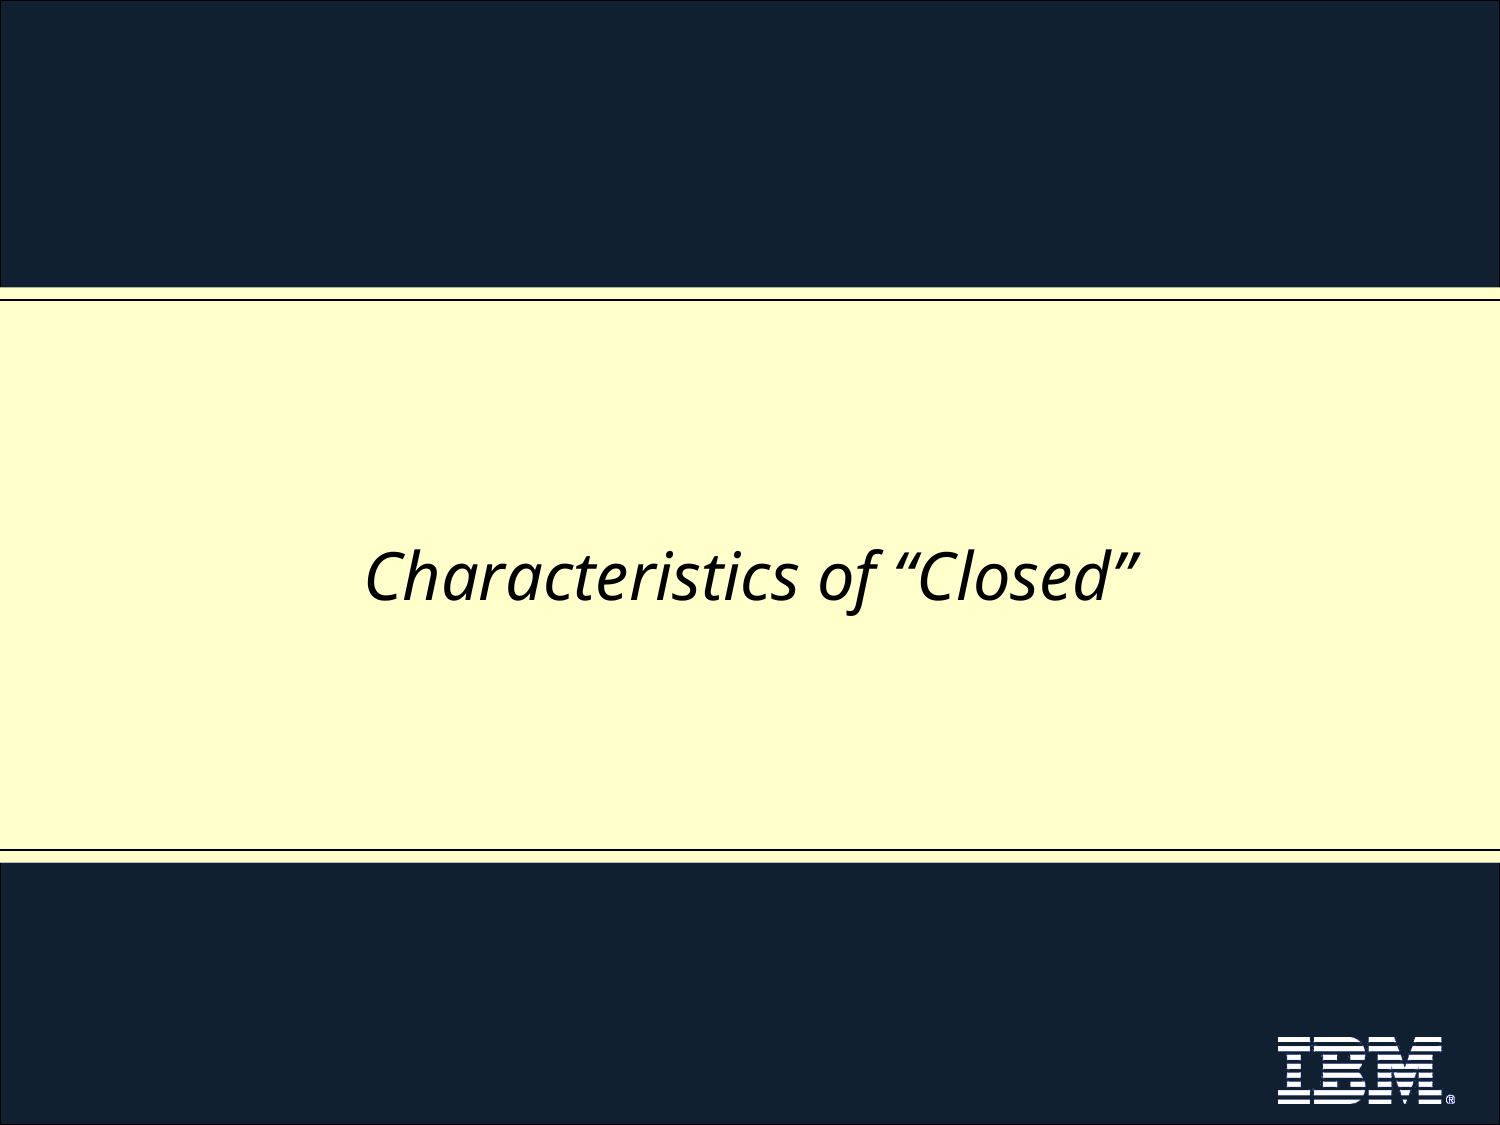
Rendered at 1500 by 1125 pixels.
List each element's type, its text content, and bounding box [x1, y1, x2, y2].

text_box Characteristics of “Closed” [0, 851, 1500, 863]
picture [1278, 1037, 1484, 1104]
text_box Characteristics of “Closed” [0, 287, 1500, 299]
text_box Characteristics of “Closed” [0, 301, 1500, 849]
